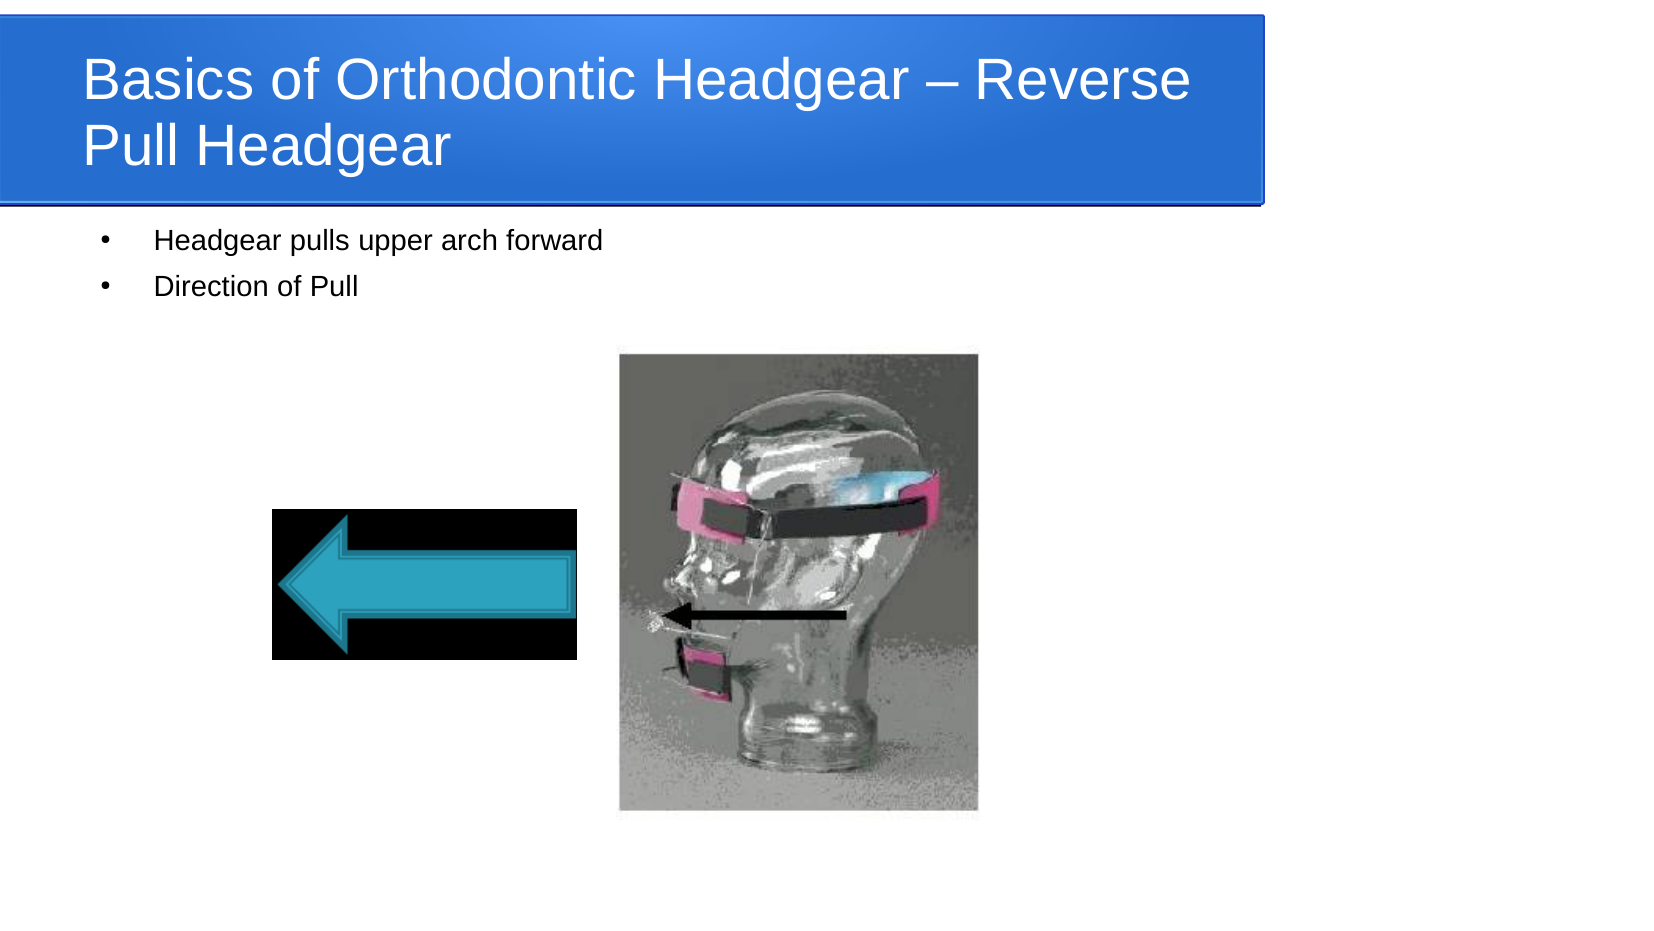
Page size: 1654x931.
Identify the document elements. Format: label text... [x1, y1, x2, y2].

list Headgear pulls upper arch forward Direction of Pull [82, 224, 1571, 764]
picture [272, 509, 577, 661]
title Basics of Orthodontic Headgear – Reverse Pull Headgear [82, 35, 1235, 189]
picture [604, 345, 991, 826]
